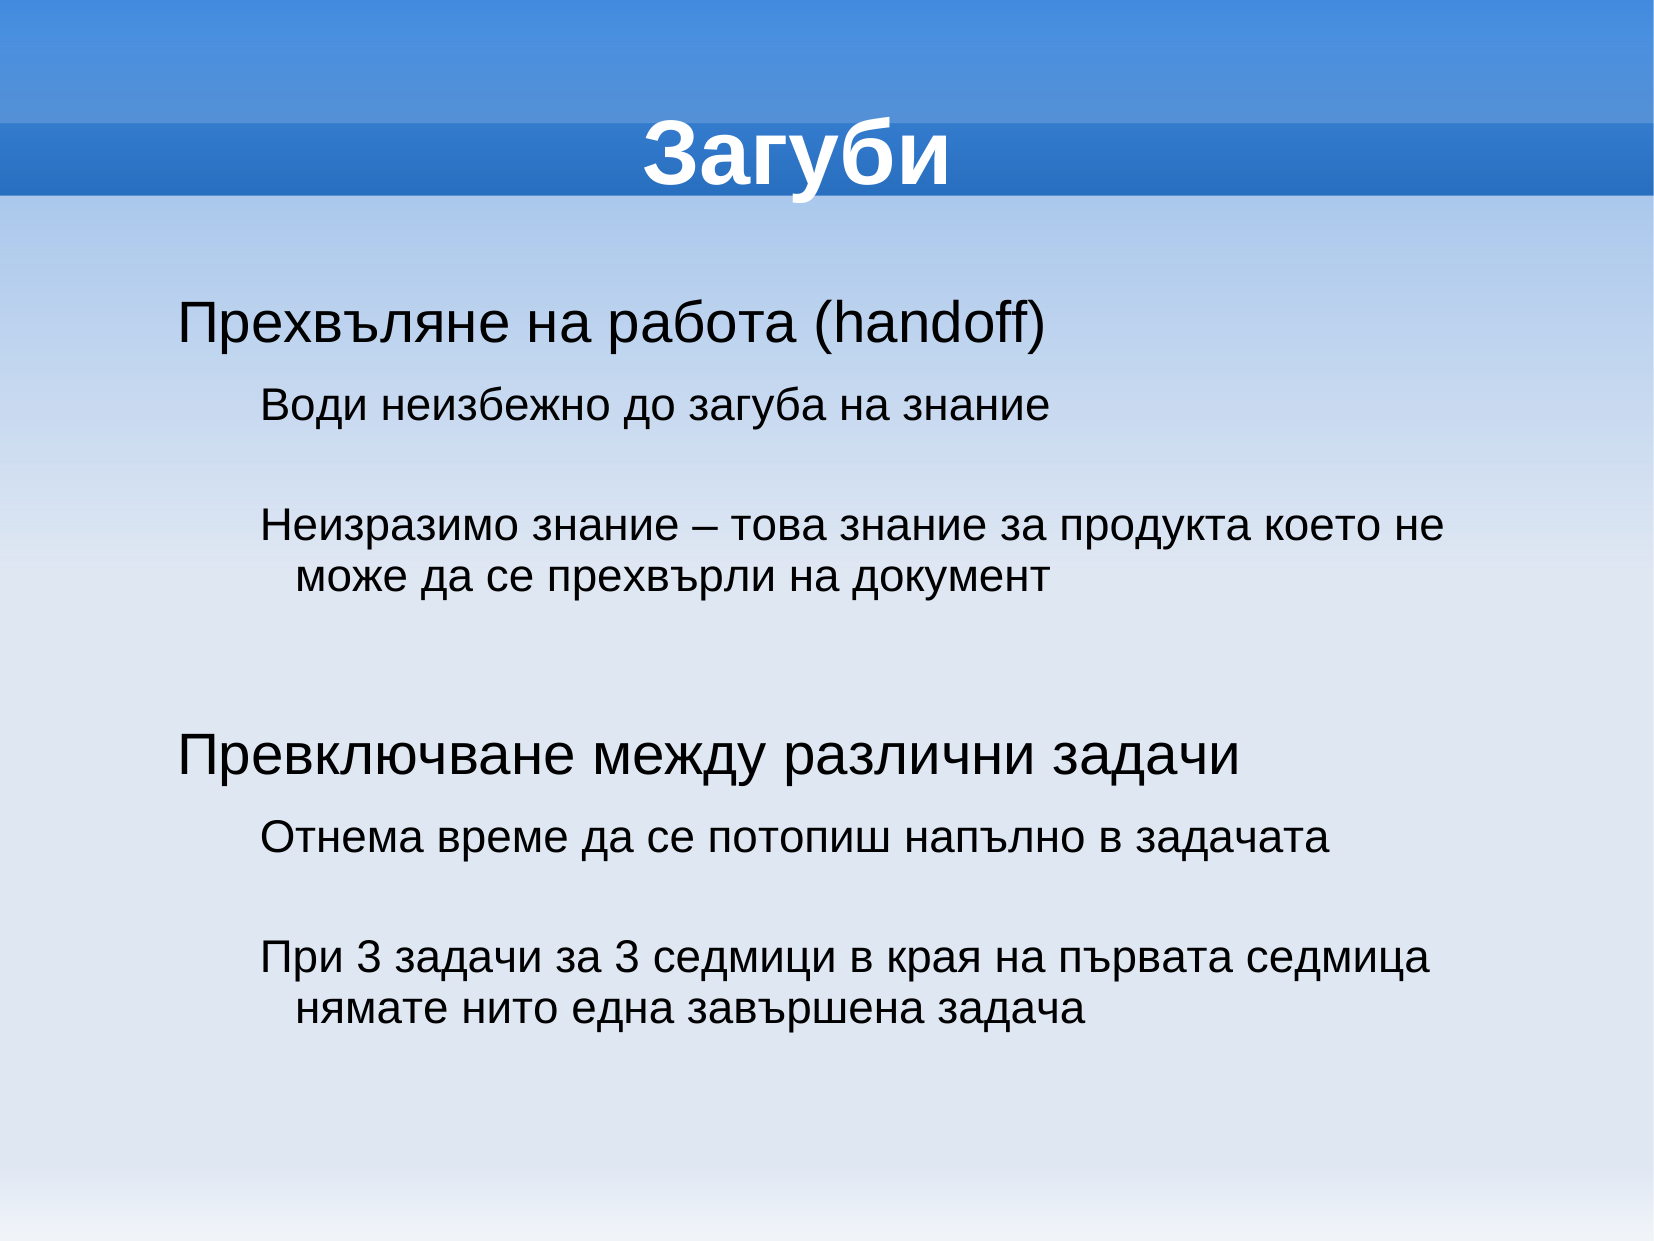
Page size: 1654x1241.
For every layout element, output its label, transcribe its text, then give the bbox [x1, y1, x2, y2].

list Прехвъляне на работа (handoff) Води неизбежно до загуба на знание Неизразимо знание – това знание за продукта което не може да се прехвърли на документ Превключване между различни задачи Отнема време да се потопиш напълно в задачата При 3 задачи за 3 седмици в края на първата седмица нямате нито една завършена задача [82, 290, 1571, 1109]
title Загуби [82, 56, 1571, 250]
picture [0, 0, 1654, 1241]
